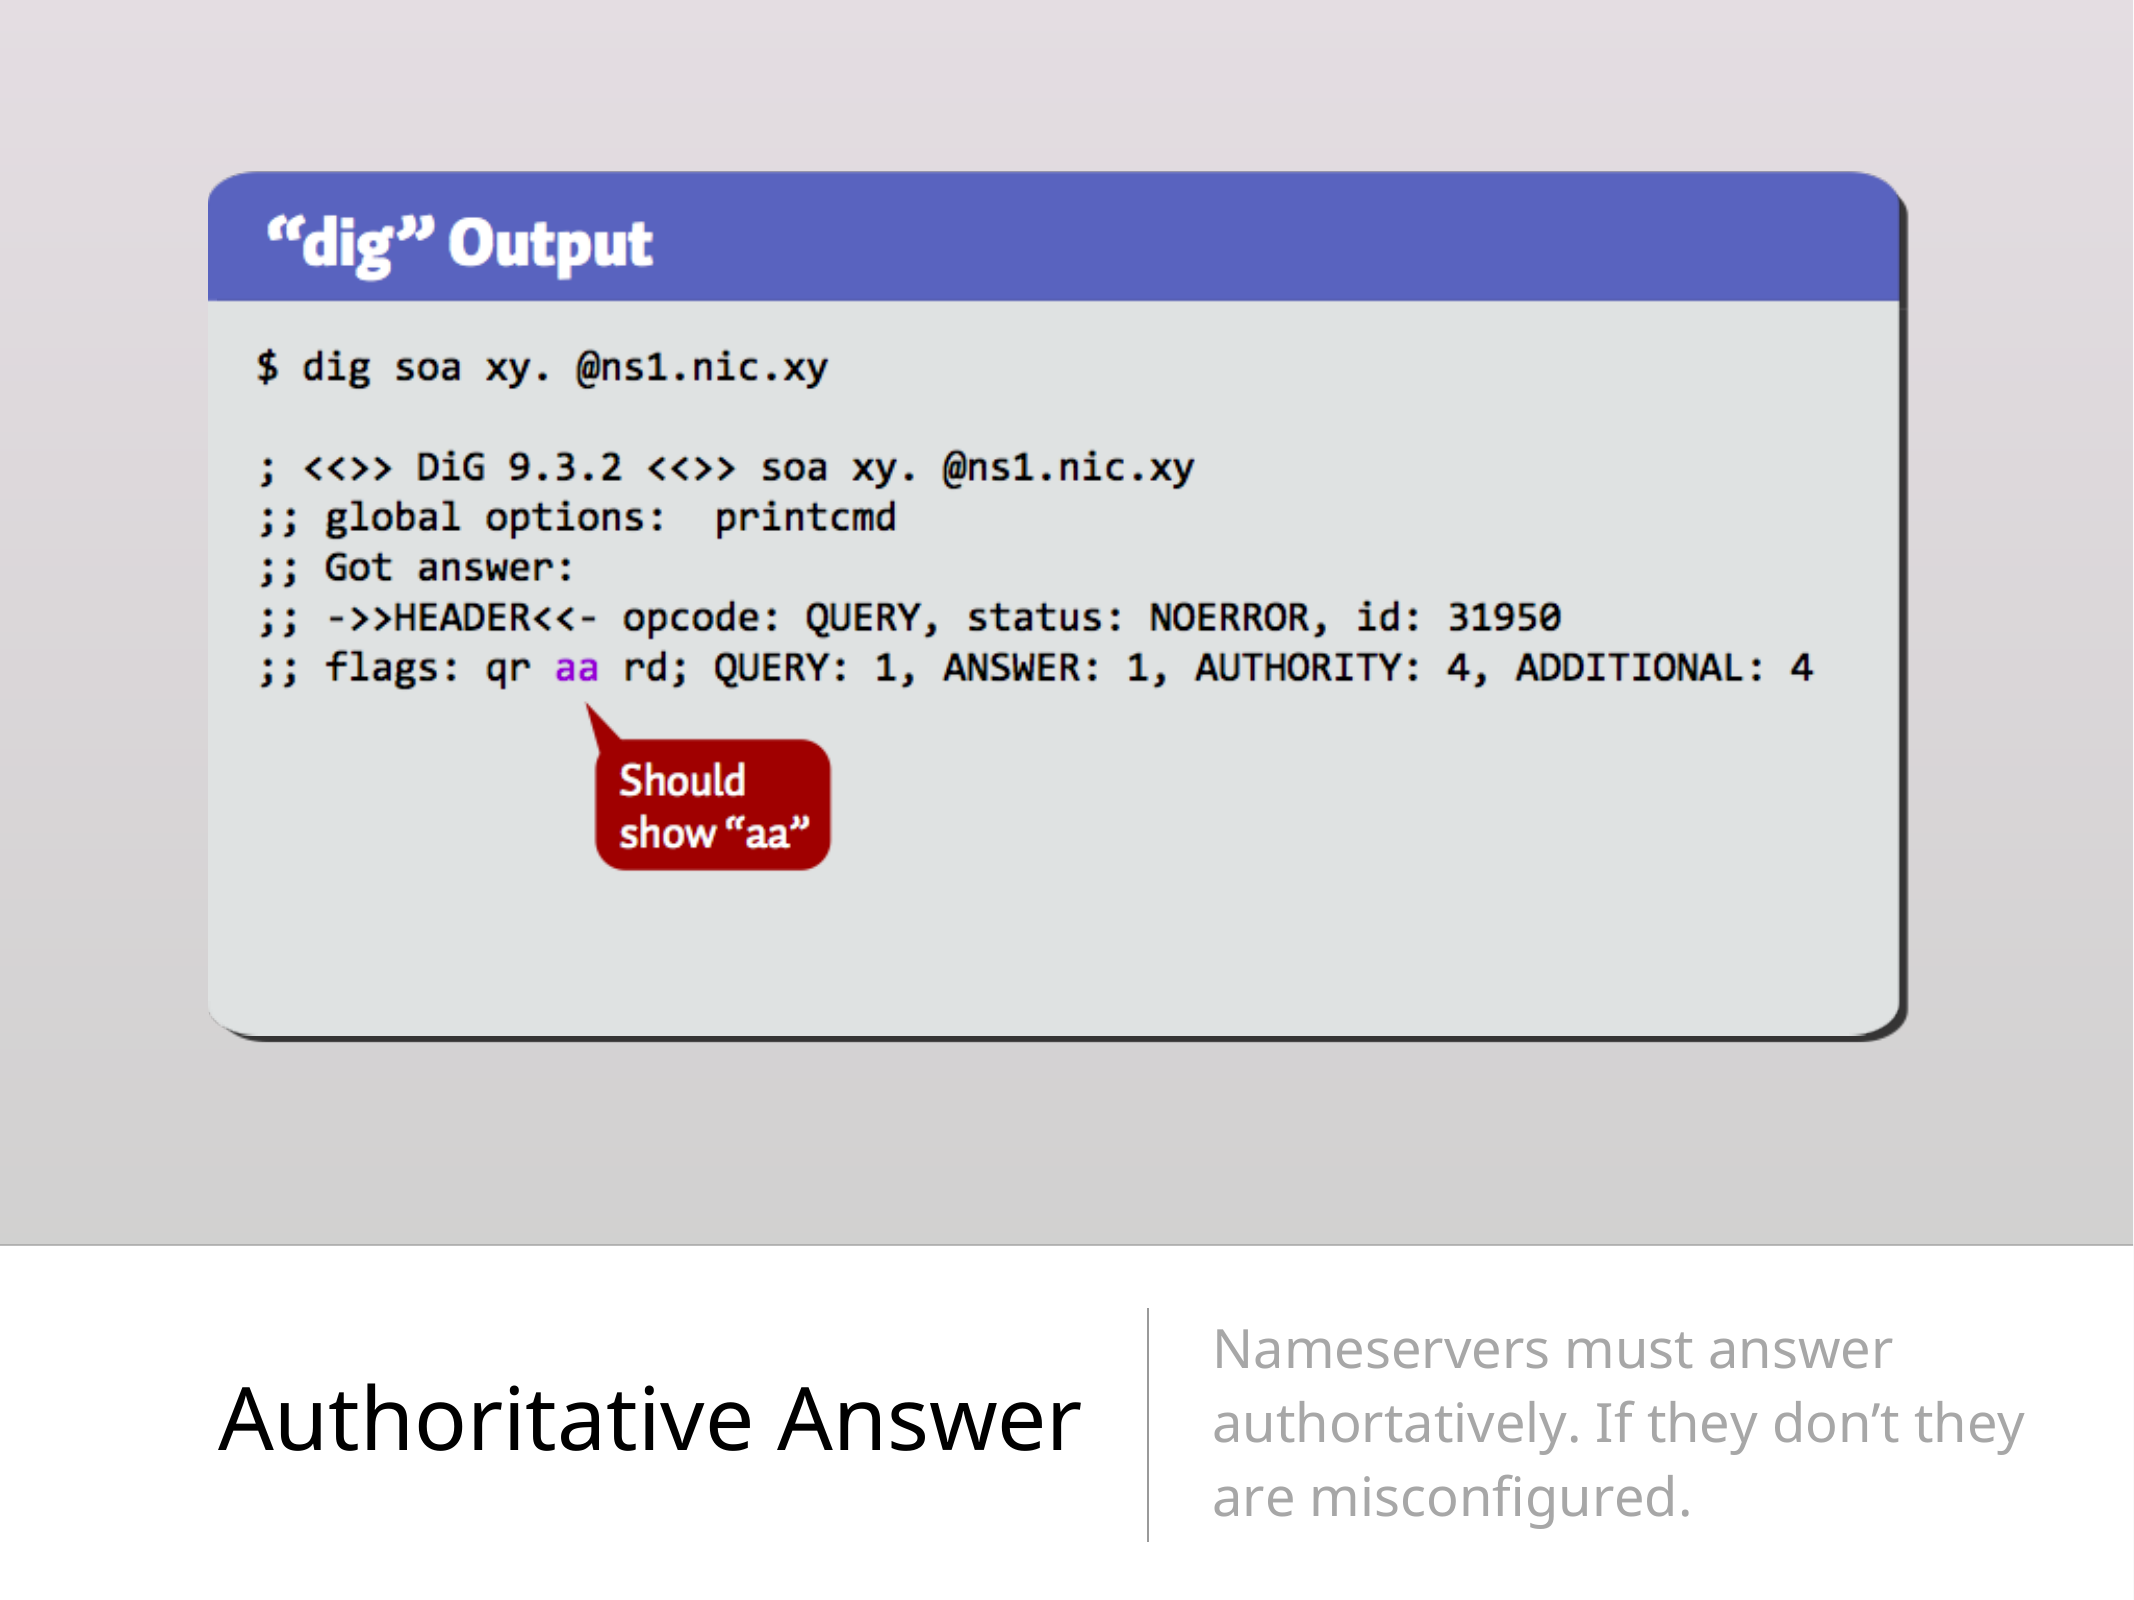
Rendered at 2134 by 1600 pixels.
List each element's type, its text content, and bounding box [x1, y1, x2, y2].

picture [0, 0, 2134, 1600]
title Authoritative Answer [110, 1277, 1092, 1557]
list Nameservers must answer authortatively. If they don’t they are misconfigured. [1204, 1283, 2100, 1561]
